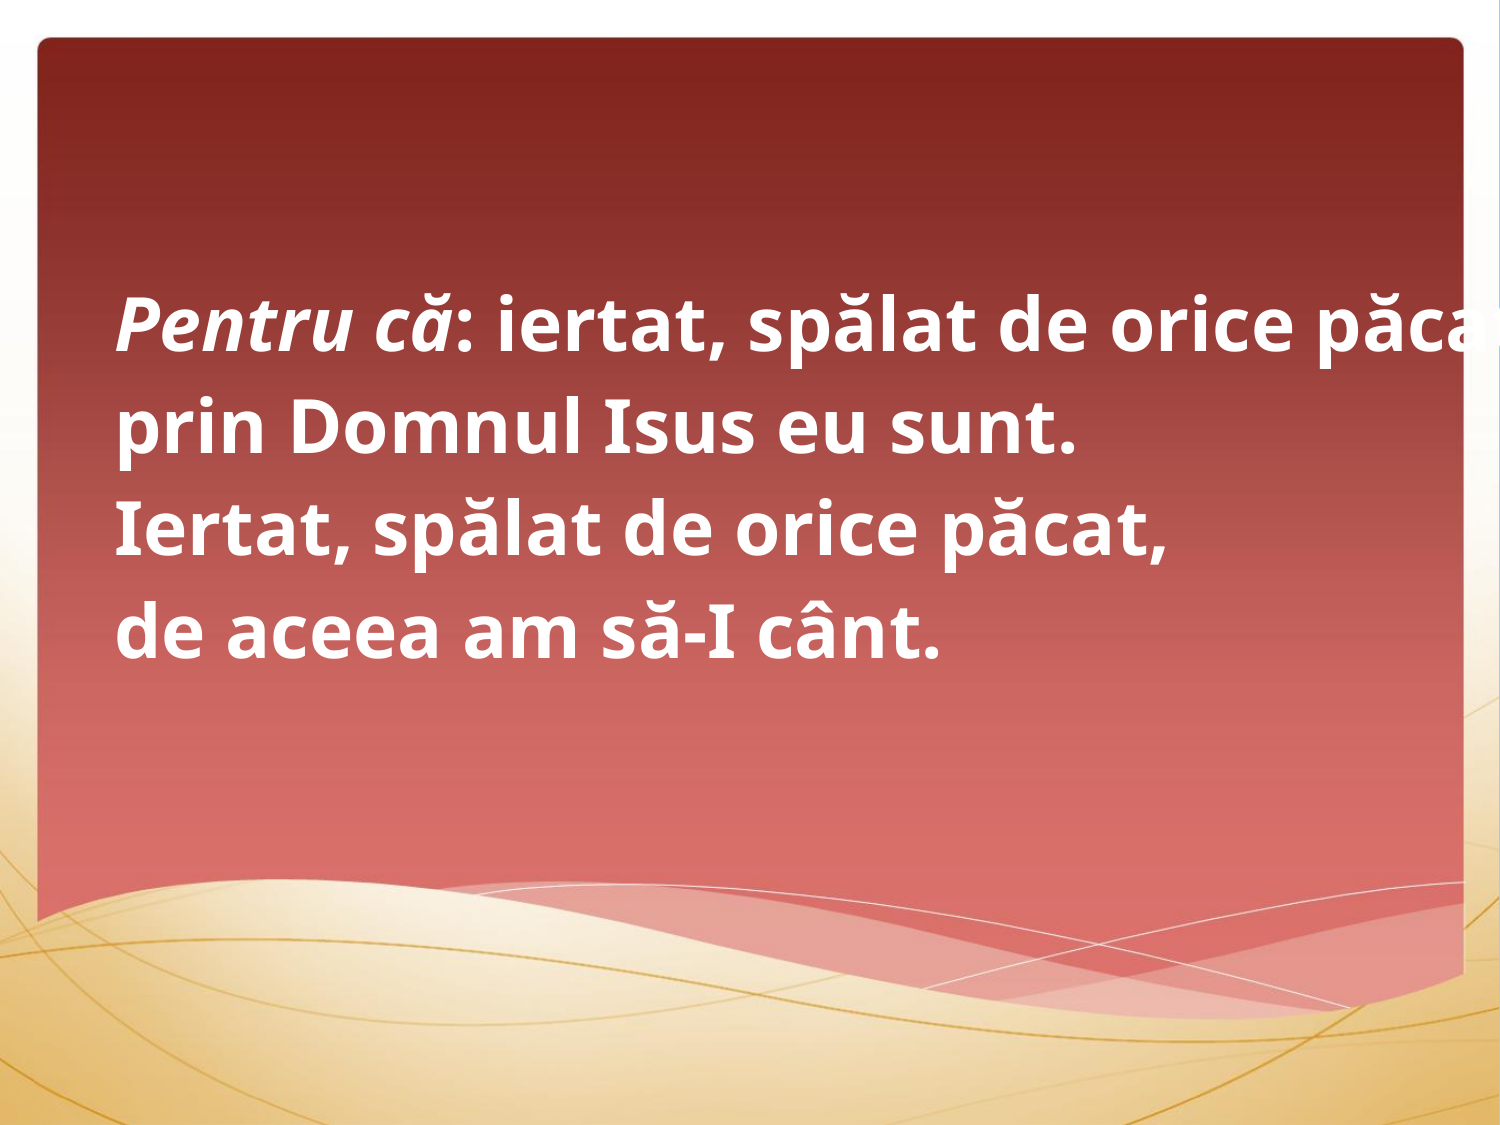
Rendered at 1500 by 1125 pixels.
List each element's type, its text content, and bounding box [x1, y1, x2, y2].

picture [540, 537, 554, 548]
picture [1001, 537, 1015, 548]
picture [637, 537, 653, 547]
text_box Pentru că: iertat, spălat de orice păcat prin Domnul Isus eu sunt. Iertat, spălat de orice păcat, de aceea am să-I cânt. [99, 263, 1500, 537]
picture [269, 537, 283, 548]
picture [956, 537, 972, 547]
picture [749, 537, 765, 547]
picture [472, 537, 486, 548]
picture [426, 537, 442, 547]
picture [1085, 537, 1099, 548]
picture [0, 0, 1499, 1125]
